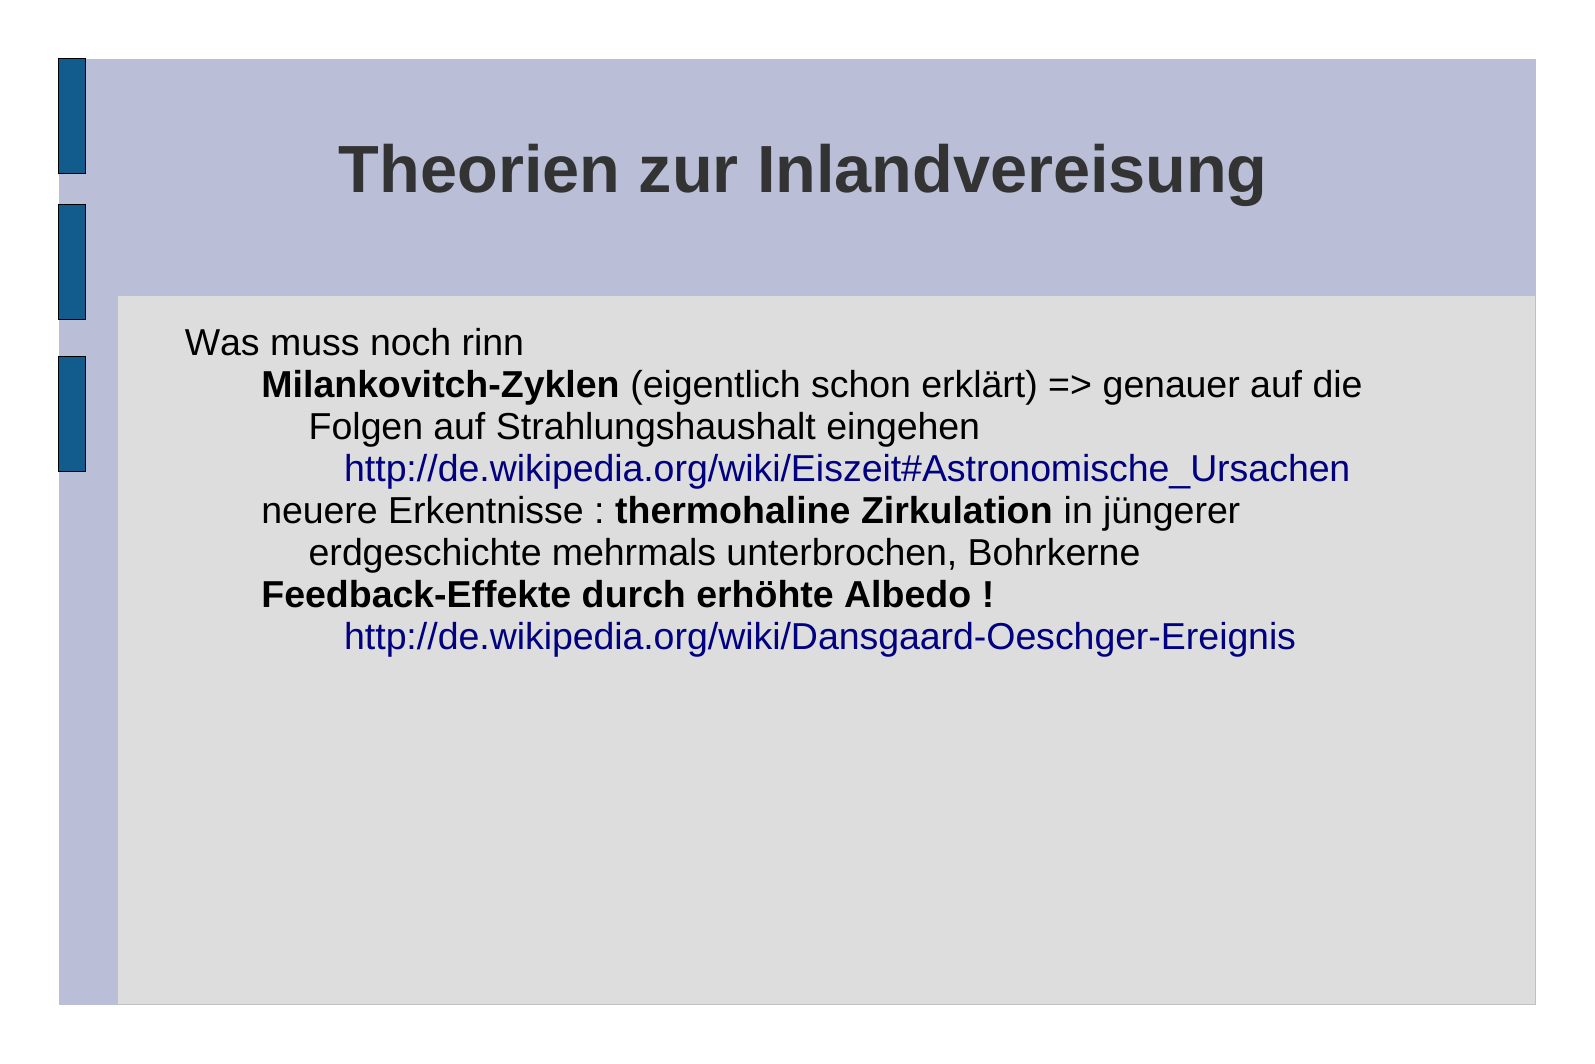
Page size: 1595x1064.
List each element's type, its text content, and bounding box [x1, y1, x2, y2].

list Was muss noch rinn Milankovitch-Zyklen (eigentlich schon erklärt) => genauer auf die Folgen auf Strahlungshaushalt eingehen http://de.wikipedia.org/wiki/Eiszeit#Astronomische_Ursachen neuere Erkentnisse : thermohaline Zirkulation in jüngerer erdgeschichte mehrmals unterbrochen, Bohrkerne Feedback-Effekte durch erhöhte Albedo ! http://de.wikipedia.org/wiki/Dansgaard-Oeschger-Ereignis [167, 321, 1429, 918]
title Theorien zur Inlandvereisung [167, 106, 1429, 308]
